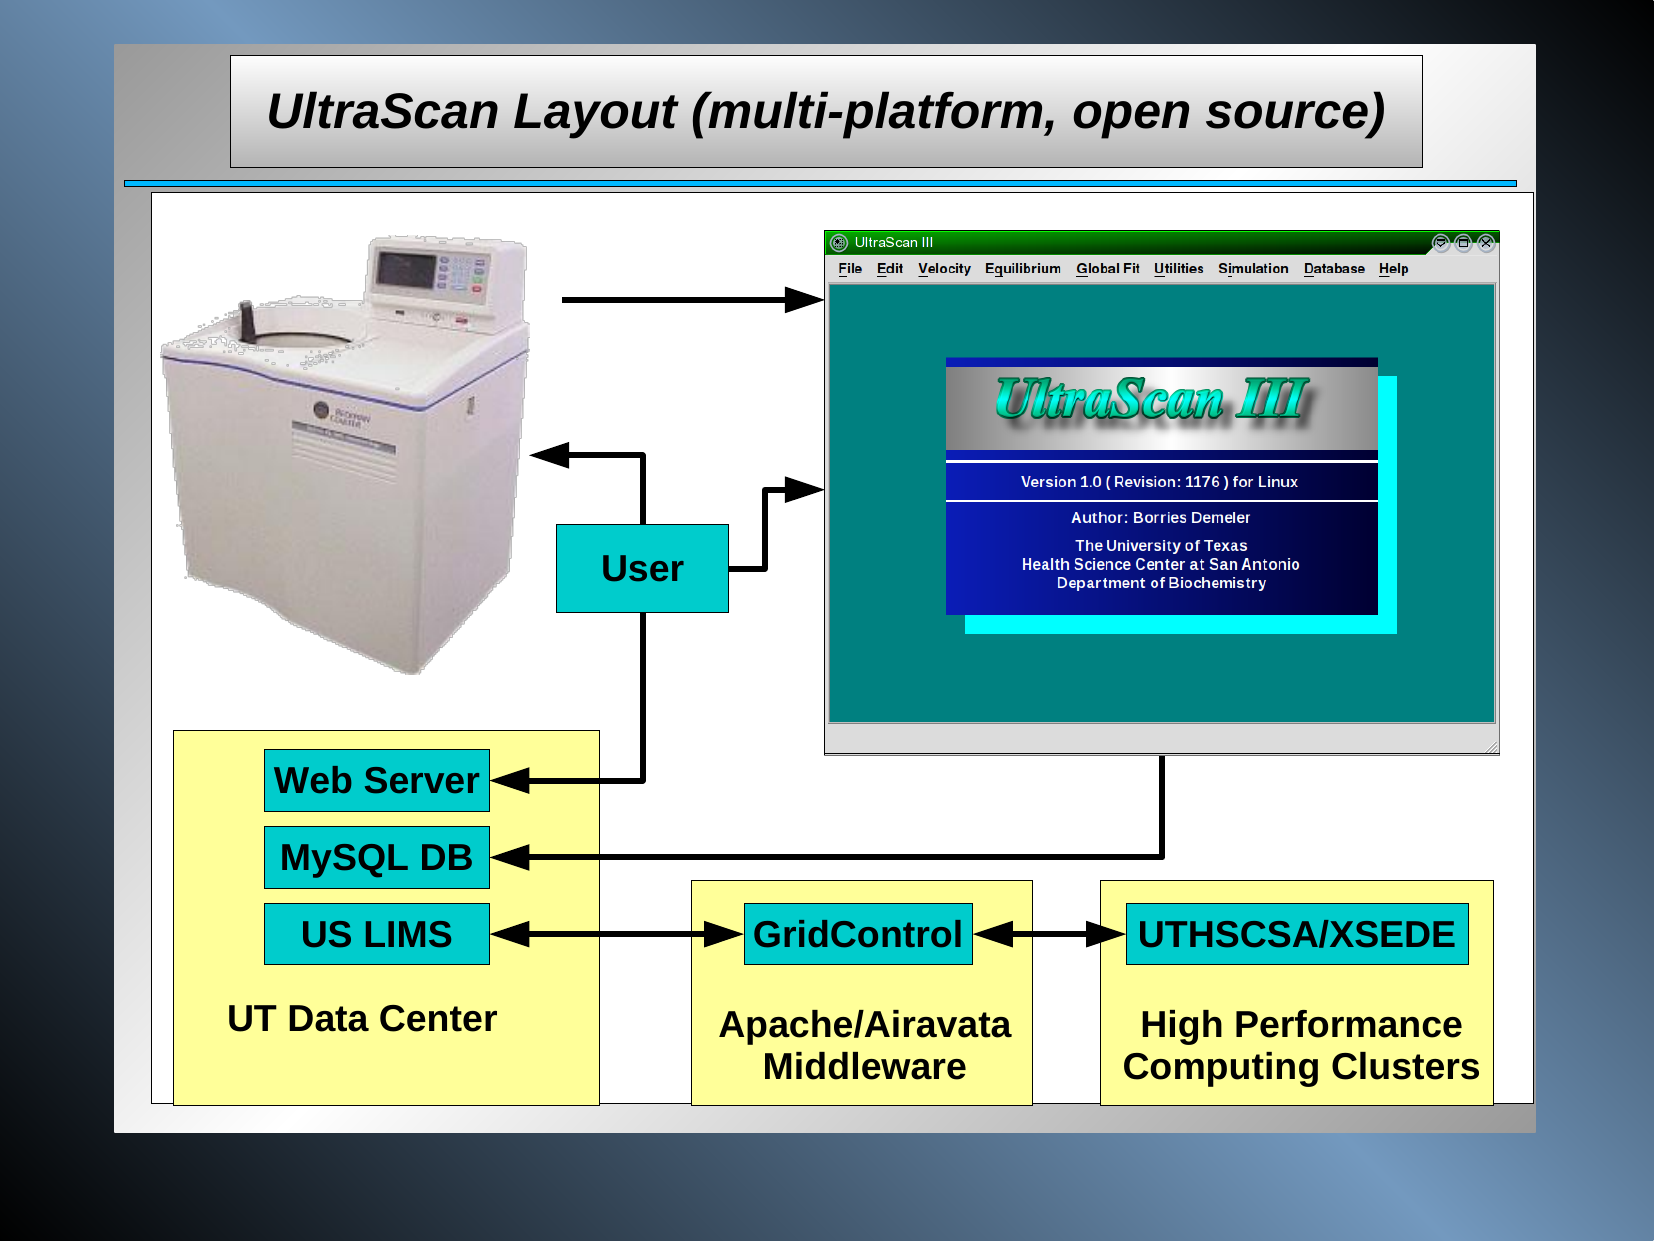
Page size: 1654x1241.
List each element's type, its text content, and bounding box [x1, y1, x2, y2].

text_box GridControl [744, 903, 973, 965]
text_box US LIMS [264, 903, 490, 965]
picture [160, 235, 530, 675]
text_box UTHSCSA/XSEDE [1126, 903, 1469, 965]
picture [824, 230, 1500, 756]
text_box MySQL DB [264, 826, 490, 889]
text_box User [556, 524, 729, 613]
text_box Web Server [264, 749, 490, 812]
text_box UltraScan Layout (multi-platform, open source) [230, 55, 1423, 168]
text_box UT Data Center [227, 997, 551, 1044]
text_box [124, 180, 1517, 187]
text_box High Performance Computing Clusters [1119, 1003, 1485, 1088]
text_box Apache/Airavata Middleware [682, 1003, 1048, 1088]
text_box [151, 192, 1534, 1106]
